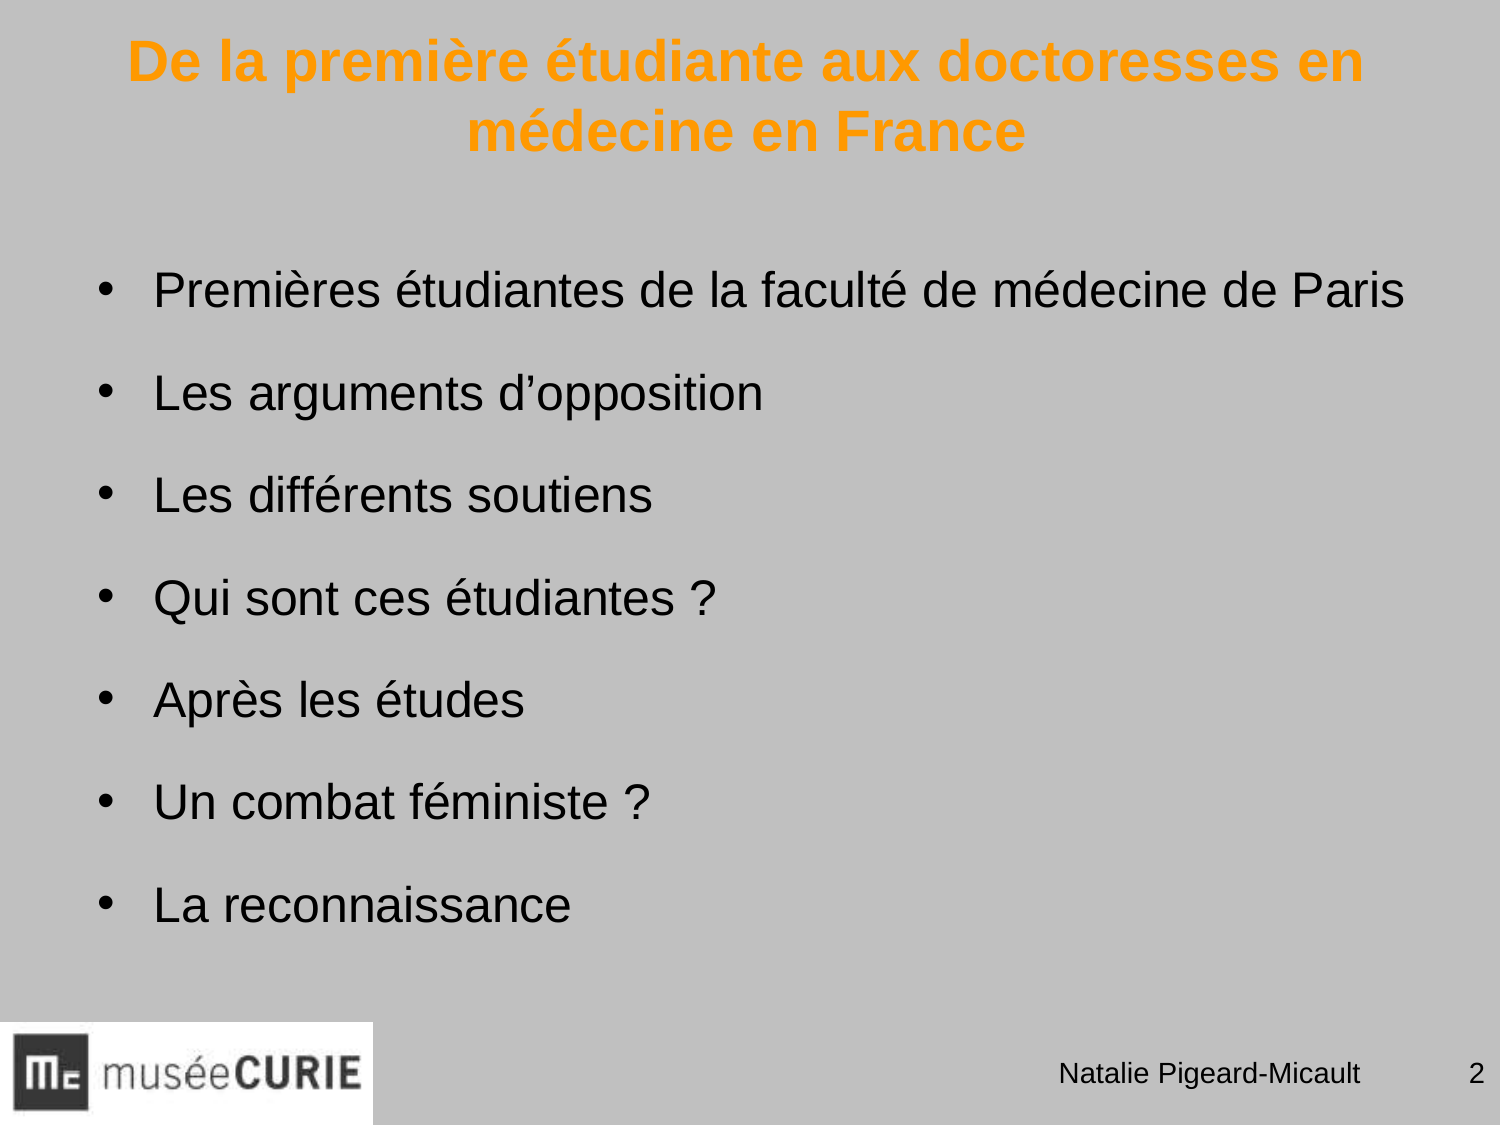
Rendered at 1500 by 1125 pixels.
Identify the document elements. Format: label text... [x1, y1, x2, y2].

text_box De la première étudiante aux doctoresses en médecine en France [11, 15, 1483, 172]
text_box Natalie Pigeard-Micault [901, 1046, 1377, 1125]
text_box Premières étudiantes de la faculté de médecine de Paris Les arguments d’opposition Les différents soutiens Qui sont ces étudiantes ? Après les études Un combat féministe ? La reconnaissance [82, 219, 1459, 1000]
picture [0, 1022, 373, 1125]
text_box <numéro> [1387, 1046, 1500, 1125]
